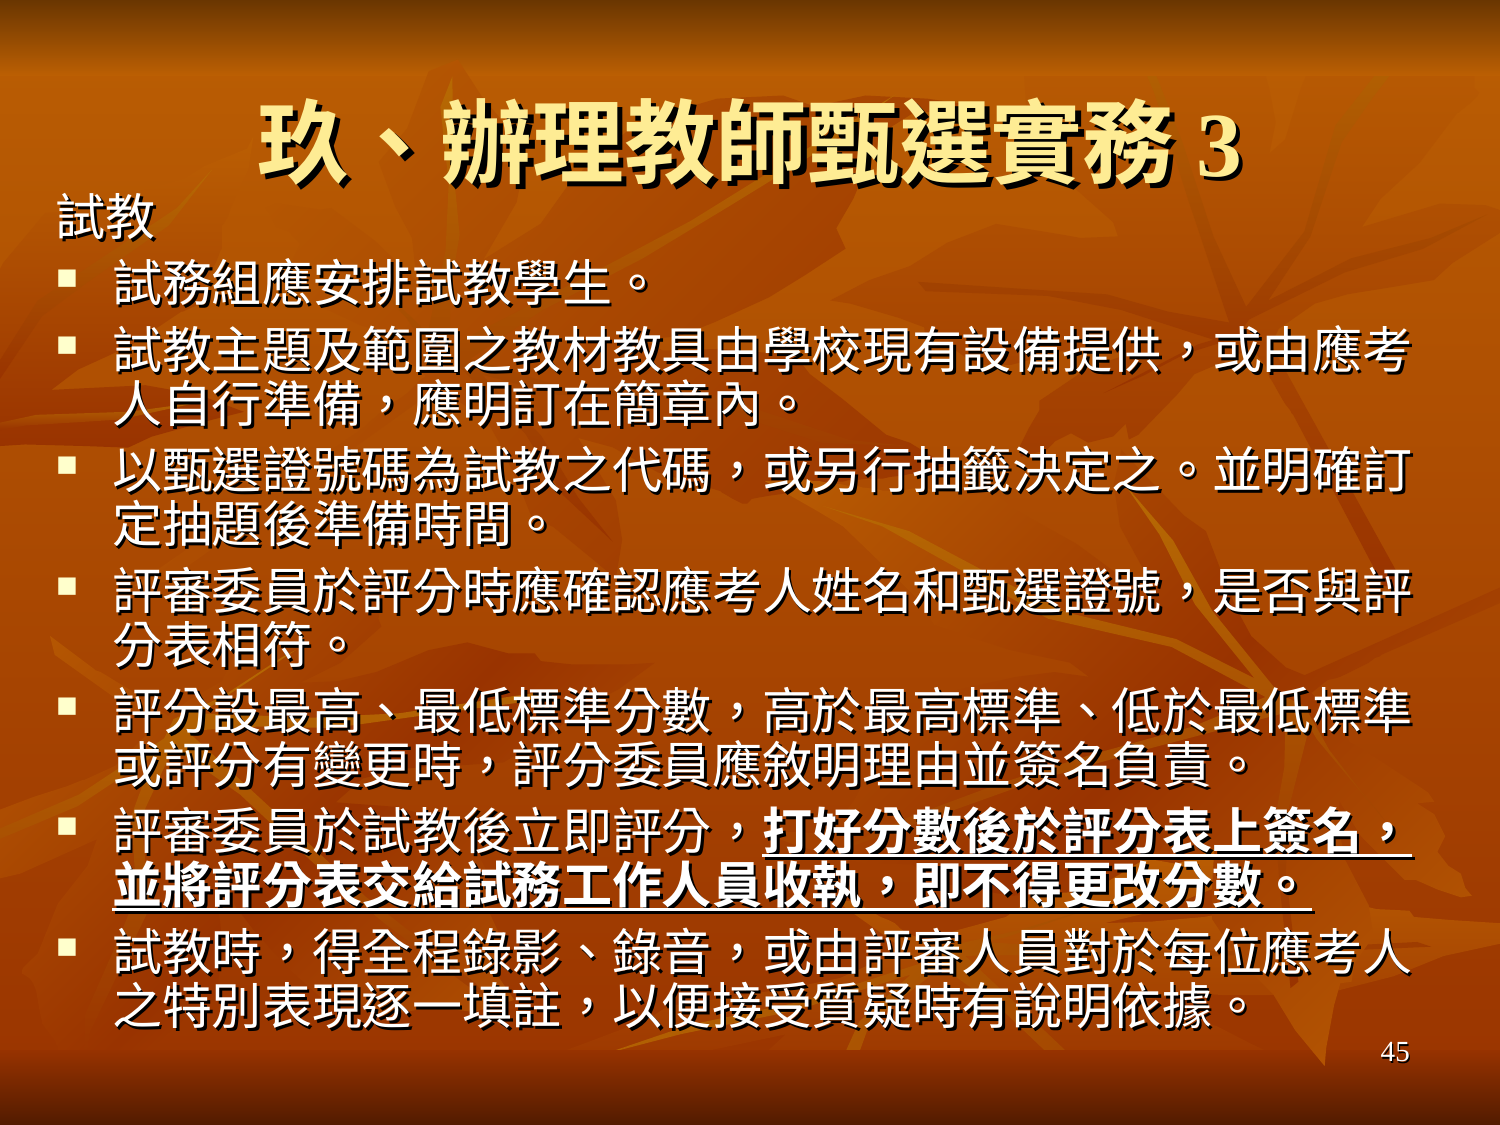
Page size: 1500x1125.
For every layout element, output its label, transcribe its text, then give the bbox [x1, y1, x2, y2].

title 玖、辦理教師甄選實務3 [75, 45, 1426, 184]
list 試教 試務組應安排試教學生。 試教主題及範圍之教材教具由學校現有設備提供，或由應考人自行準備，應明訂在簡章內。 以甄選證號碼為試教之代碼，或另行抽籤決定之。並明確訂定抽題後準備時間。 評審委員於評分時應確認應考人姓名和甄選證號，是否與評分表相符。 評分設最高、最低標準分數，高於最高標準、低於最低標準或評分有變更時，評分委員應敘明理由並簽名負責。 評審委員於試教後立即評分，打好分數後於評分表上簽名，並將評分表交給試務工作人員收執，即不得更改分數。 試教時，得全程錄影、錄音，或由評審人員對於每位應考人之特別表現逐一填註，以便接受質疑時有說明依據。 [41, 184, 1459, 1071]
